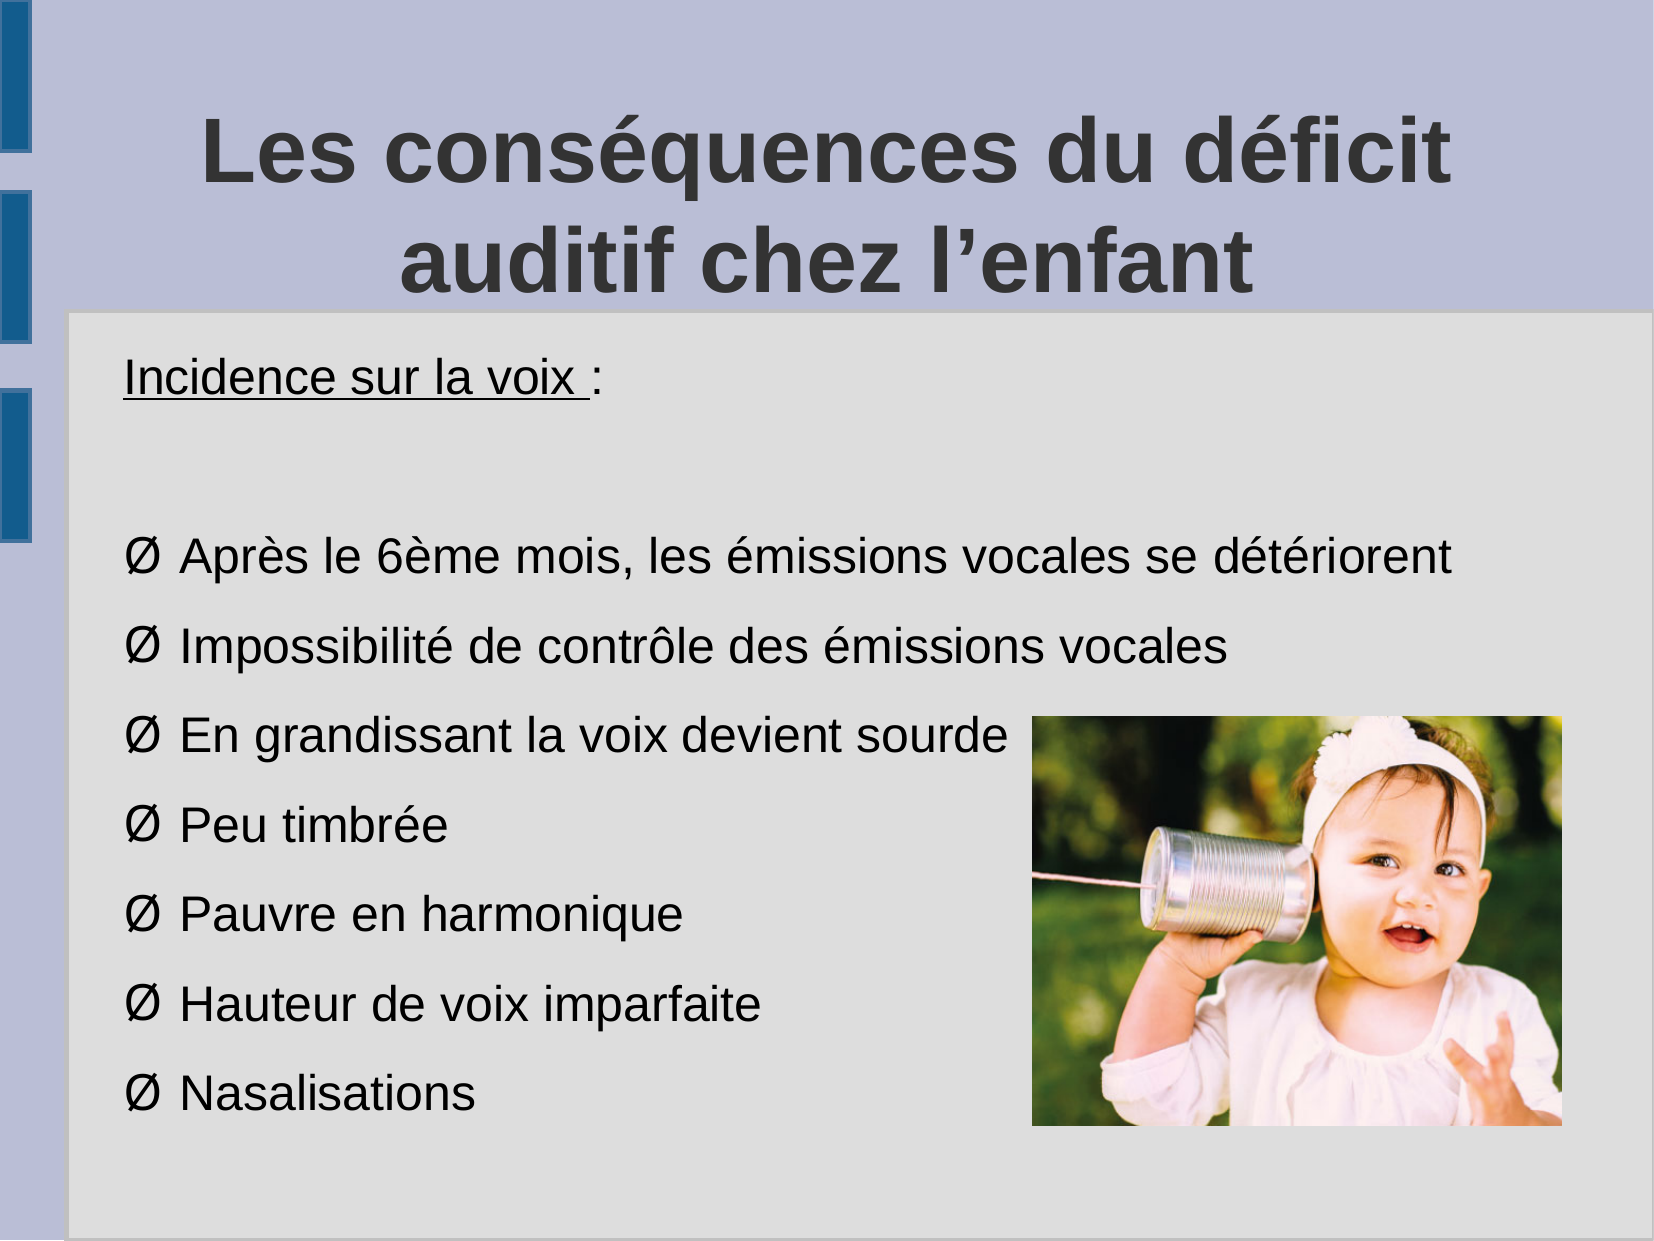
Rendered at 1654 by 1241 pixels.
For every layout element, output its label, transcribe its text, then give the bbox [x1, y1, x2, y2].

list Incidence sur la voix : Après le 6ème mois, les émissions vocales se détériorent Impossibilité de contrôle des émissions vocales En grandissant la voix devient sourde Peu timbrée Pauvre en harmonique Hauteur de voix imparfaite Nasalisations [123, 344, 1536, 1127]
picture [1032, 716, 1562, 1127]
title Les conséquences du déficit auditif chez l’enfant [121, 91, 1534, 299]
